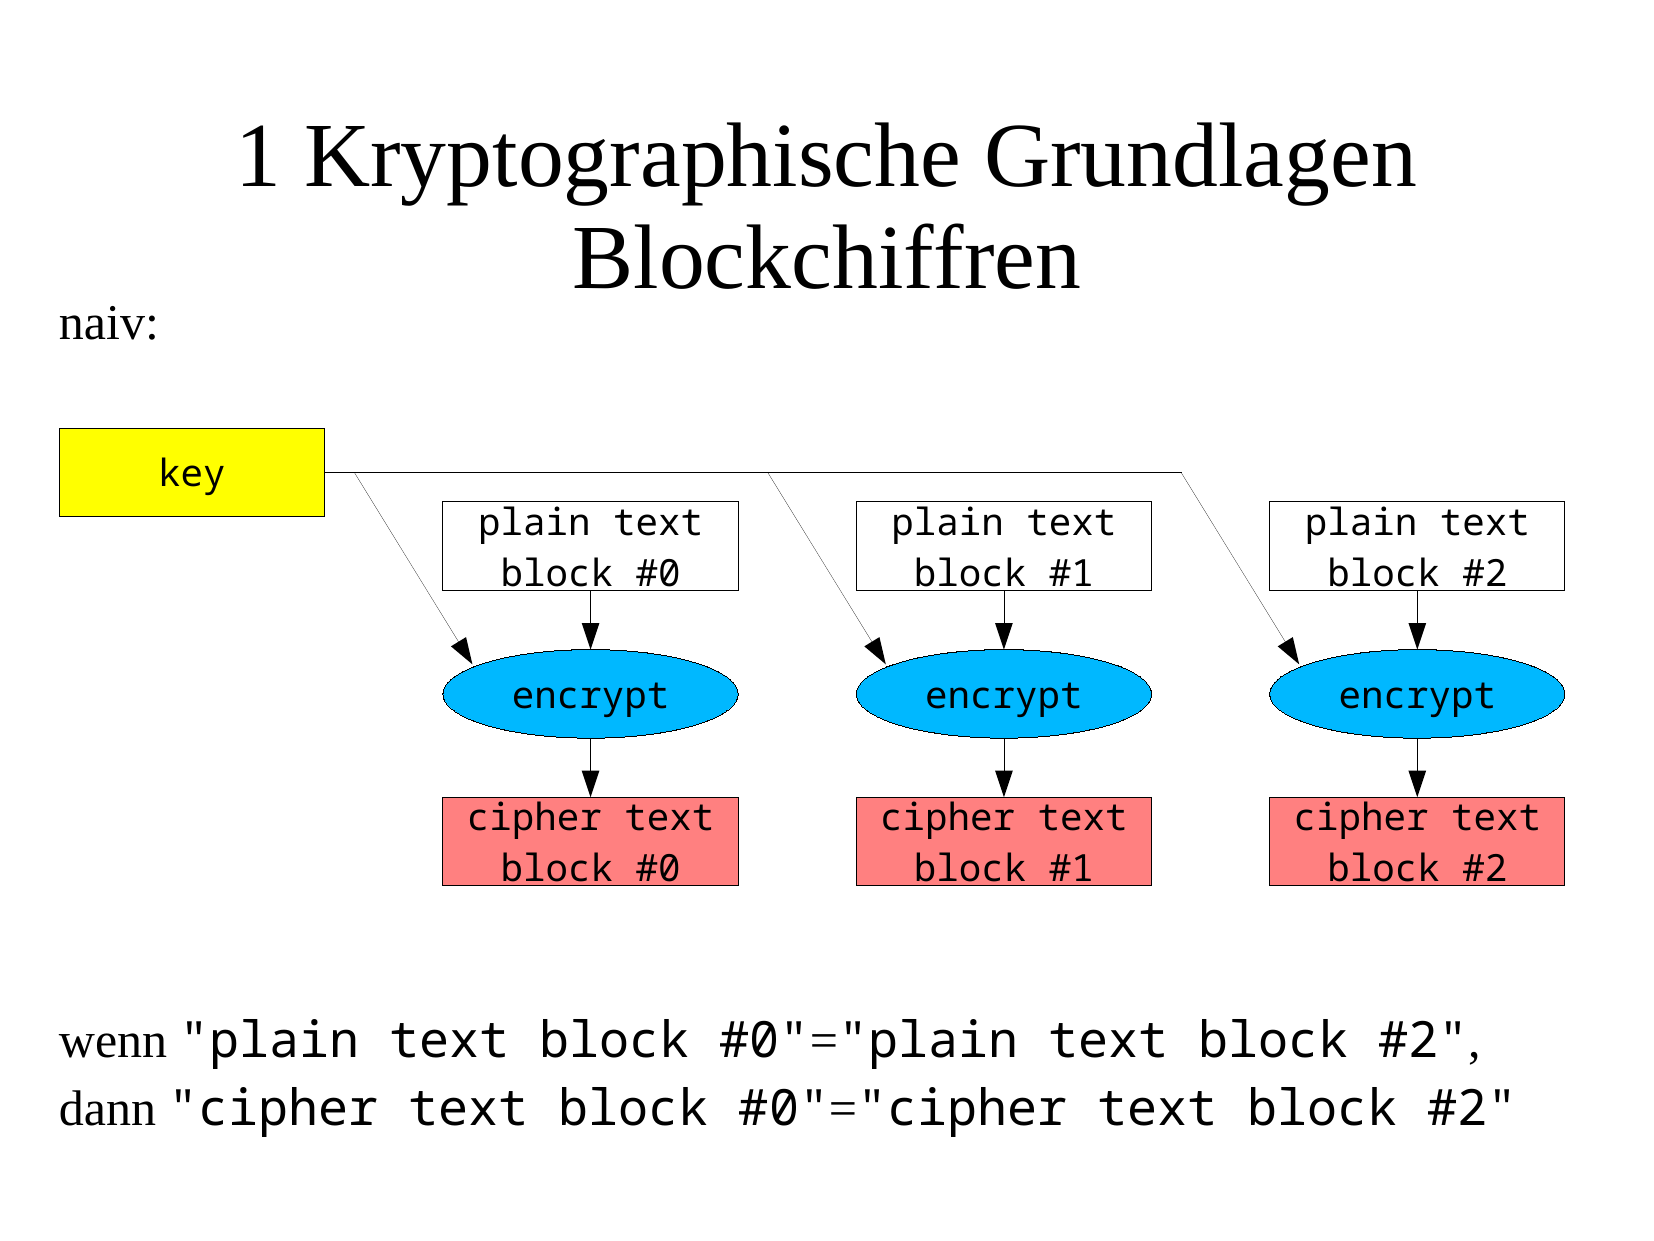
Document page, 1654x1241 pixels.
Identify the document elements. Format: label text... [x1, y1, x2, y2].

text_box wenn "plain text block #0"="plain text block #2", dann "cipher text block #0"="cipher text block #2" [59, 1003, 1595, 1152]
text_box key [59, 428, 325, 517]
title 1 Kryptographische Grundlagen Blockchiffren [121, 102, 1534, 311]
text_box plain text block #2 [1269, 501, 1565, 591]
text_box encrypt [1269, 649, 1565, 739]
text_box encrypt [856, 649, 1152, 739]
text_box cipher text block #0 [442, 797, 739, 886]
text_box plain text block #0 [442, 501, 739, 591]
text_box naiv: [59, 295, 157, 351]
text_box cipher text block #1 [856, 797, 1152, 886]
text_box plain text block #1 [856, 501, 1152, 591]
text_box encrypt [442, 649, 739, 739]
text_box cipher text block #2 [1269, 797, 1565, 886]
